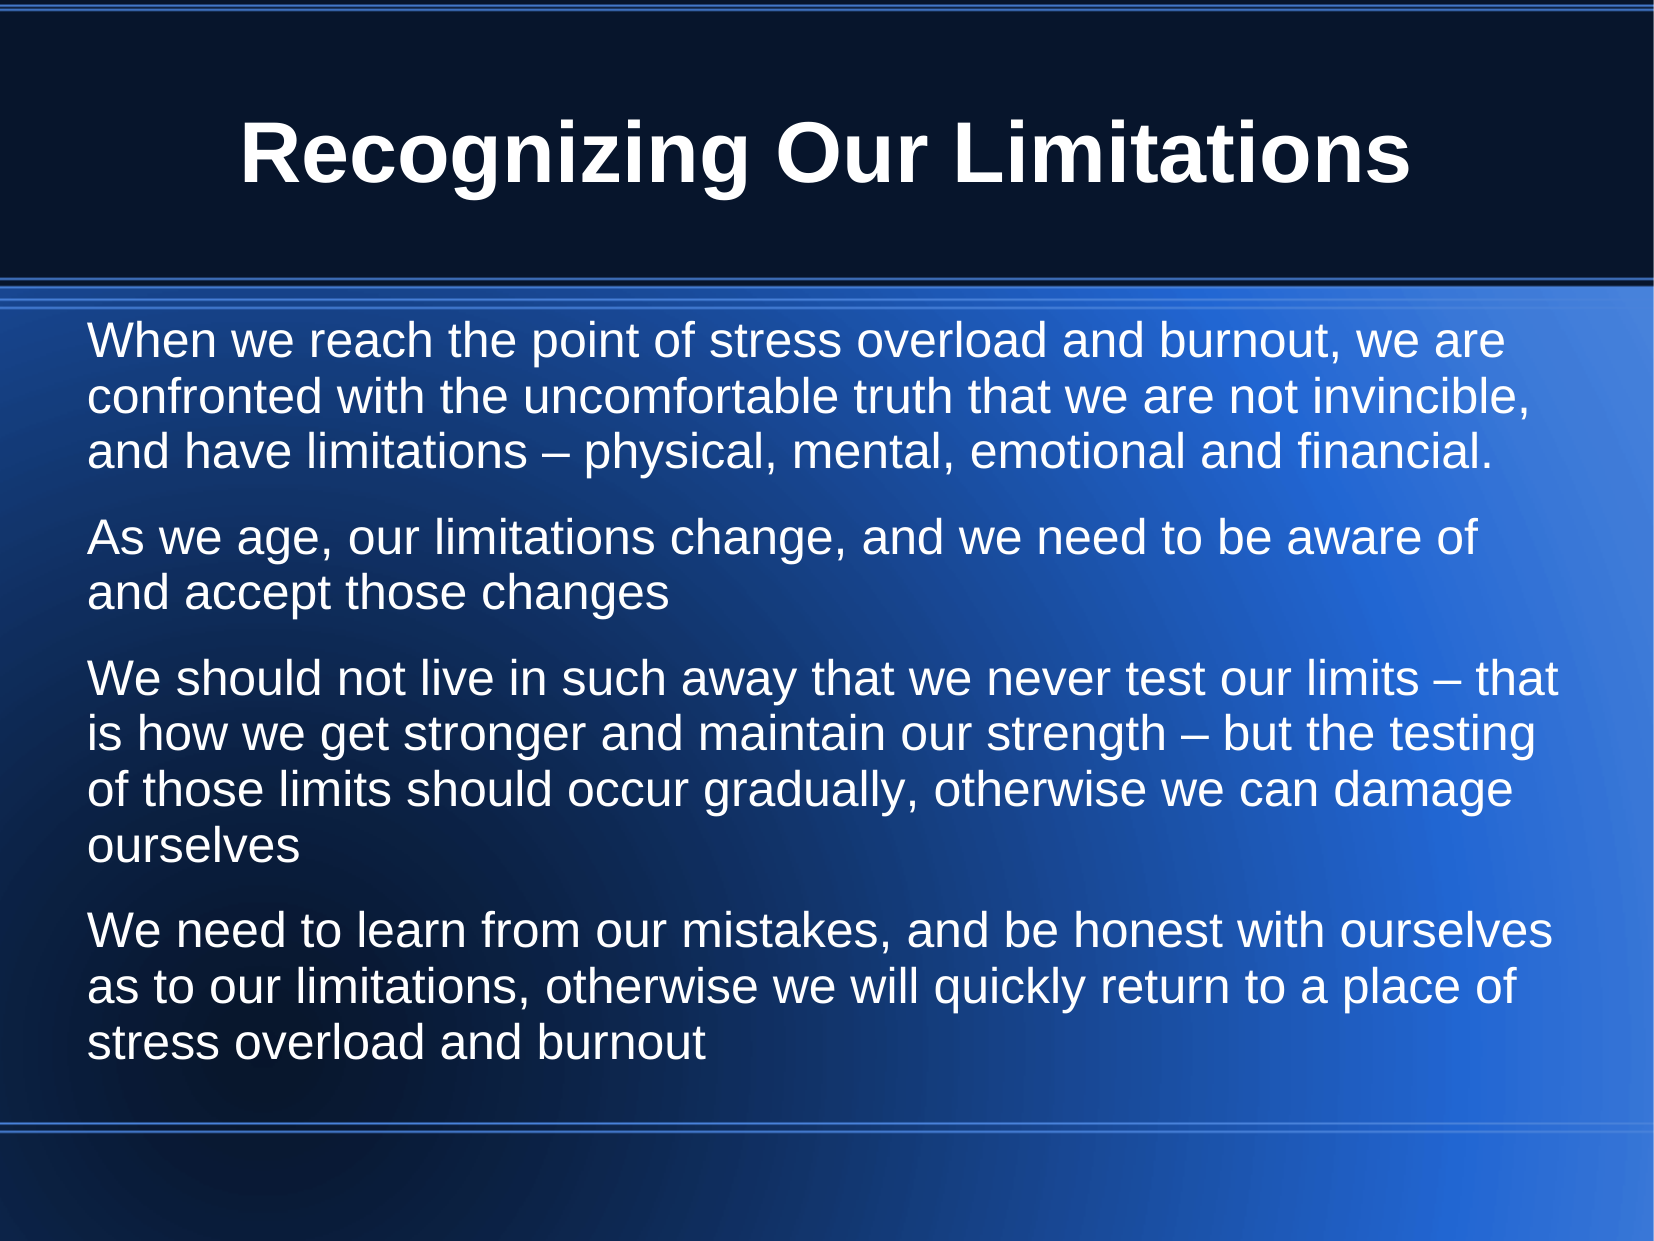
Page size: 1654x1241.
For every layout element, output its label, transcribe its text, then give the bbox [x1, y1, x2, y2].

title Recognizing Our Limitations [82, 49, 1571, 257]
picture [0, 0, 1654, 1241]
list When we reach the point of stress overload and burnout, we are confronted with the uncomfortable truth that we are not invincible, and have limitations – physical, mental, emotional and financial. As we age, our limitations change, and we need to be aware of and accept those changes We should not live in such away that we never test our limits – that is how we get stronger and maintain our strength – but the testing of those limits should occur gradually, otherwise we can damage ourselves We need to learn from our mistakes, and be honest with ourselves as to our limitations, otherwise we will quickly return to a place of stress overload and burnout [86, 312, 1576, 1156]
